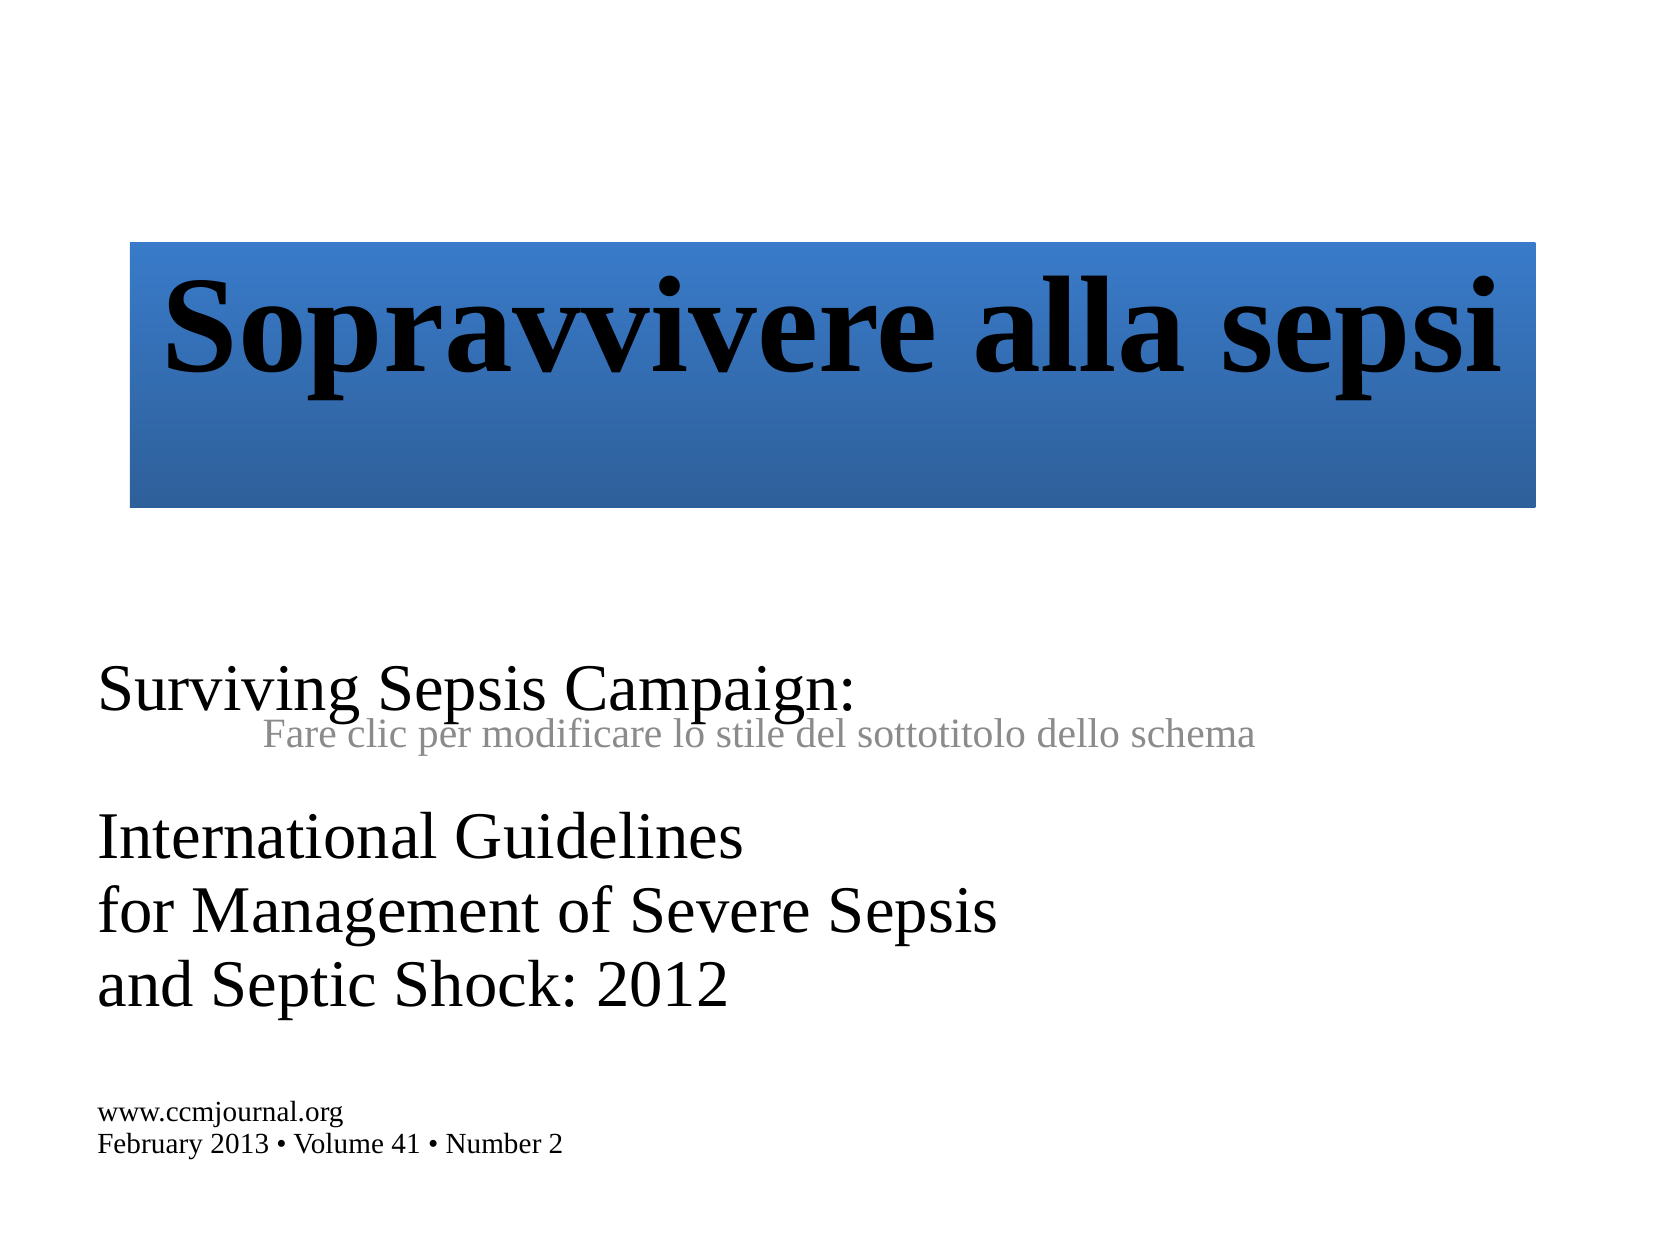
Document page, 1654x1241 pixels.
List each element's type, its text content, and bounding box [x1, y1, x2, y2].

text_box Surviving Sepsis Campaign: International Guidelines for Management of Severe Sepsis and Septic Shock: 2012 www.ccmjournal.org February 2013 • Volume 41 • Number 2 [82, 643, 1595, 1152]
text_box Sopravvivere alla sepsi [129, 242, 1536, 508]
